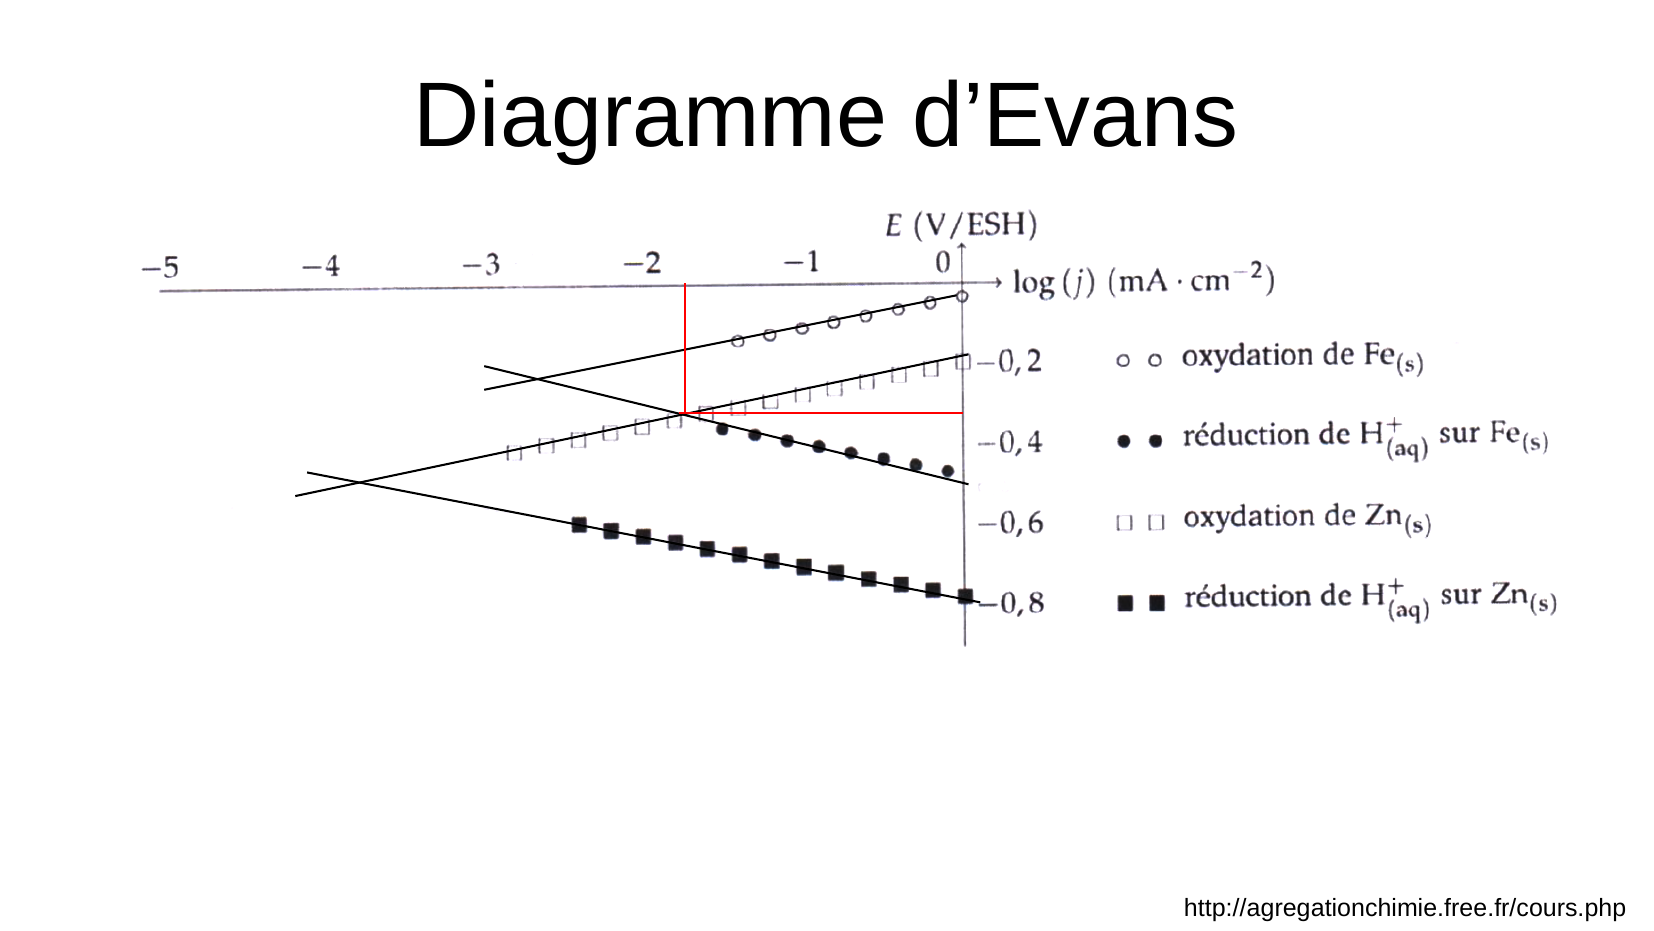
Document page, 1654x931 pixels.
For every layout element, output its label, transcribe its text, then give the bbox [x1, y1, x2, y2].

title Diagramme d’Evans [82, 37, 1571, 193]
text_box http://agregationchimie.free.fr/cours.php [1169, 885, 1654, 931]
picture [111, 188, 1595, 665]
